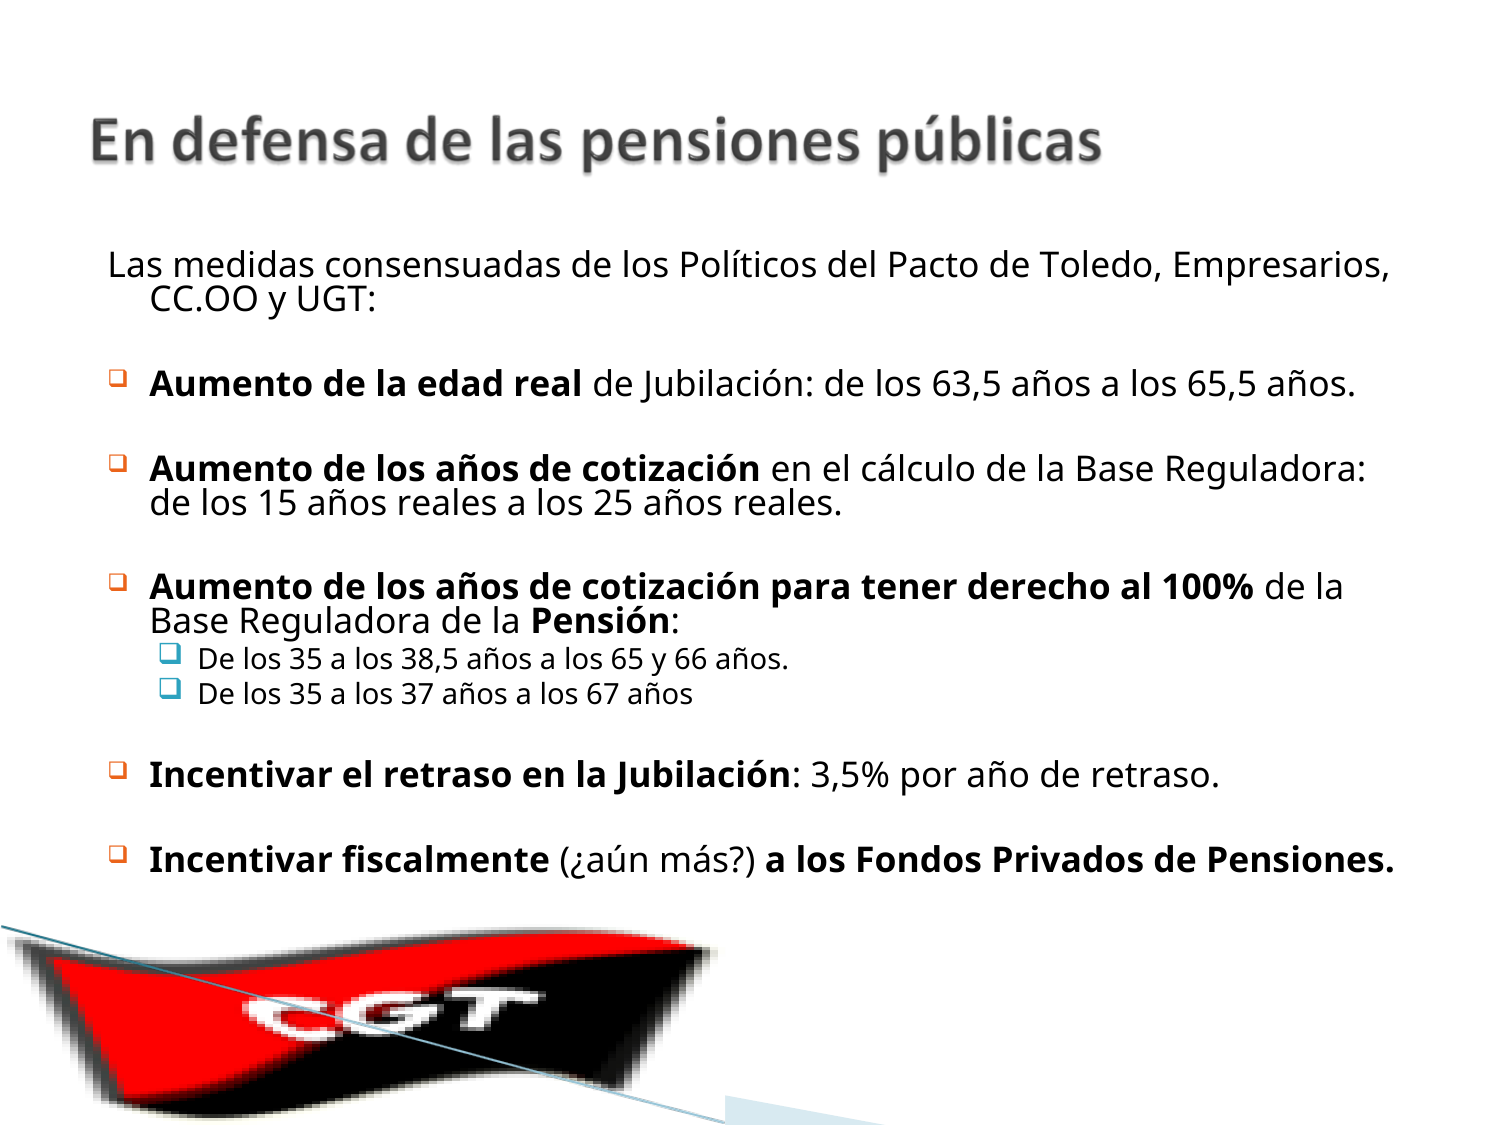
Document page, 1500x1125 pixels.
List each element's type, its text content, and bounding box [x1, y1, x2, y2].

picture [0, 924, 726, 1125]
picture [43, 43, 1427, 235]
text_box Las medidas consensuadas de los Políticos del Pacto de Toledo, Empresarios, CC.OO y UGT: Aumento de la edad real de Jubilación: de los 63,5 años a los 65,5 años. Aumento de los años de cotización en el cálculo de la Base Reguladora: de los 15 años reales a los 25 años reales. Aumento de los años de cotización para tener derecho al 100% de la Base Reguladora de la Pensión: De los 35 a los 38,5 años a los 65 y 66 años. De los 35 a los 37 años a los 67 años Incentivar el retraso en la Jubilación: 3,5% por año de retraso. Incentivar fiscalmente (¿aún más?) a los Fondos Privados de Pensiones. [75, 242, 1426, 888]
